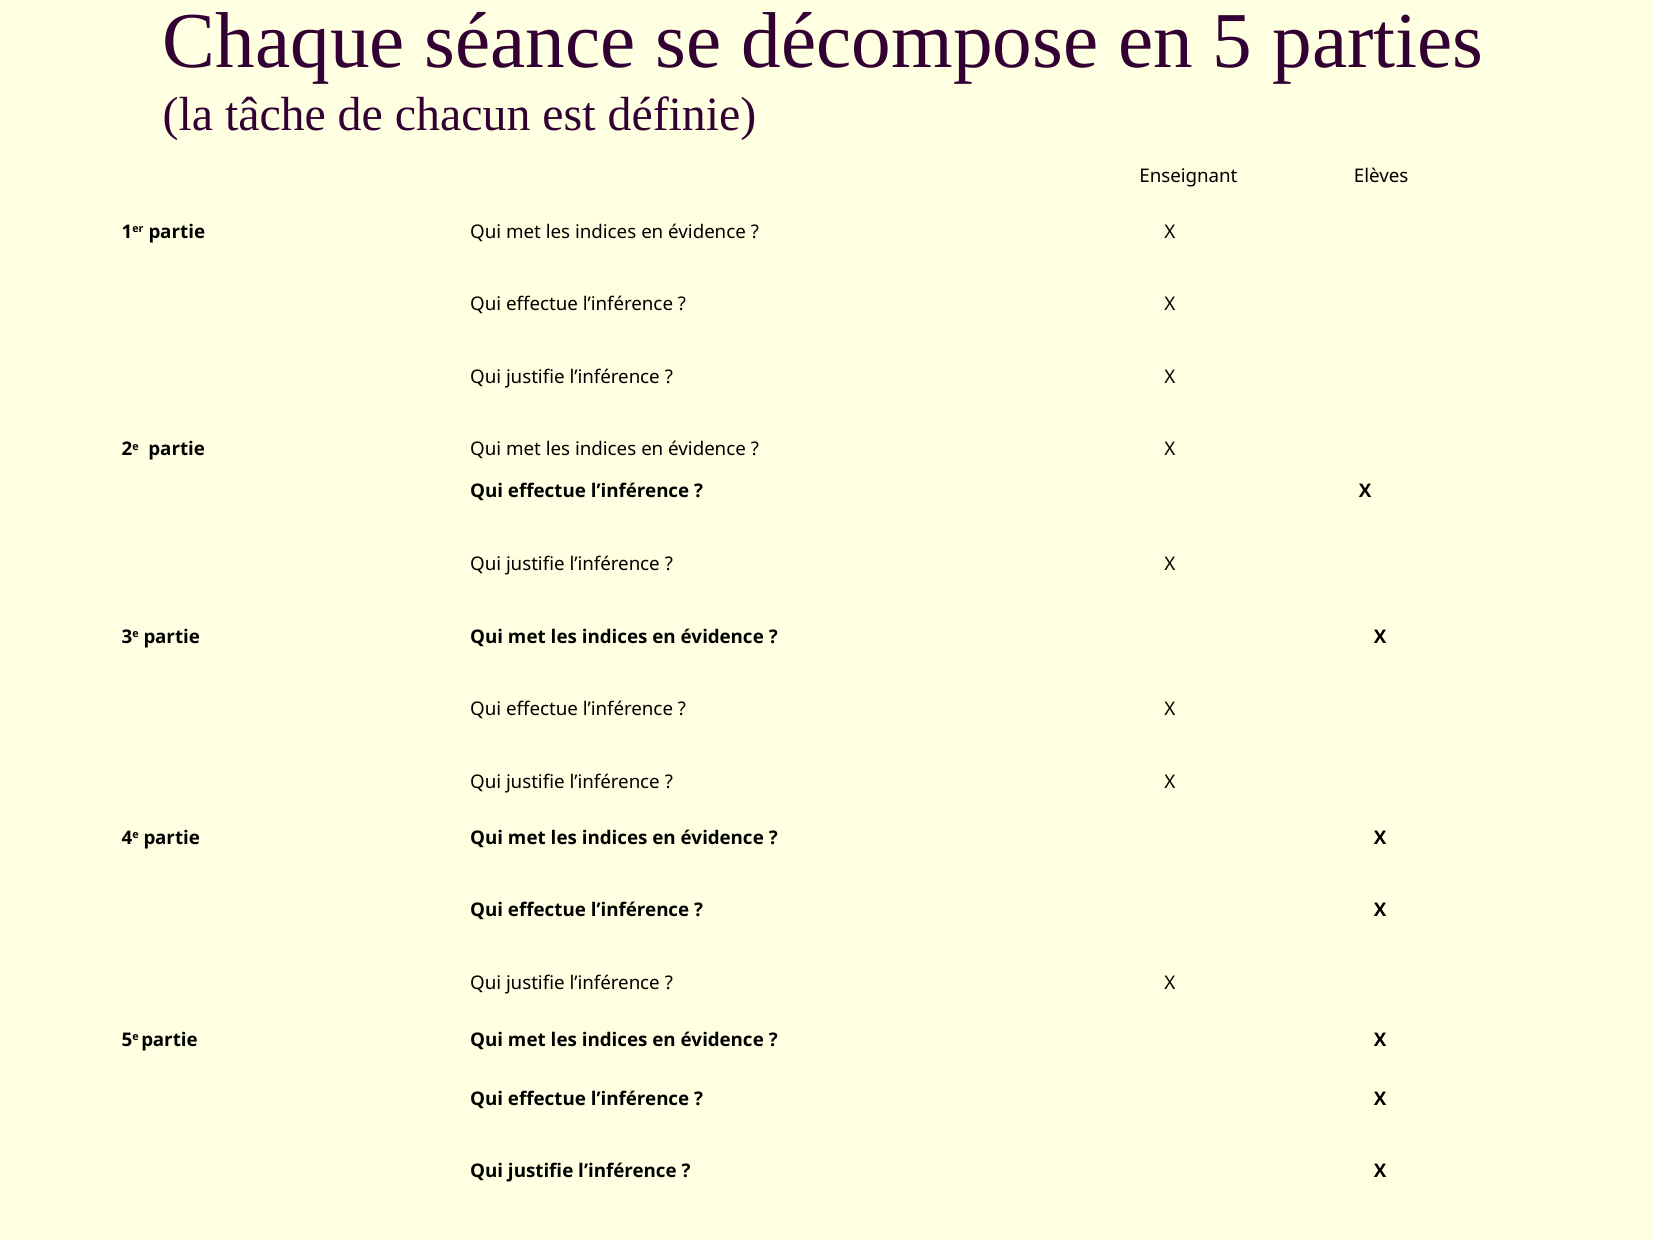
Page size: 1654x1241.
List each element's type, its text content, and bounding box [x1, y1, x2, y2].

table_cell X [1125, 283, 1339, 356]
table_cell X [1125, 962, 1339, 1019]
table_cell [1339, 210, 1500, 283]
table_cell [1339, 428, 1500, 470]
table_header [107, 154, 455, 210]
table_cell X [1125, 428, 1339, 470]
table_cell Qui met les indices en évidence ? [455, 428, 1125, 470]
table_cell Qui effectue l’inférence ? [455, 688, 1125, 761]
table_cell Qui justifie l’inférence ? [455, 543, 1125, 615]
table_cell Qui met les indices en évidence ? [455, 1019, 1125, 1078]
table_cell Qui effectue l’inférence ? [455, 283, 1125, 356]
table_cell X [1339, 1019, 1500, 1078]
table_cell [1339, 356, 1500, 428]
table_cell [1125, 1150, 1339, 1223]
table_cell X [1125, 761, 1339, 817]
table_cell Qui justifie l’inférence ? [455, 356, 1125, 428]
table_cell Qui met les indices en évidence ? [455, 817, 1125, 889]
table_cell X [1339, 889, 1500, 962]
table_cell [1125, 1019, 1339, 1078]
table_cell [1339, 761, 1500, 817]
table_header [455, 154, 1125, 210]
table_cell 2e partie [107, 428, 455, 615]
table_cell 4e partie [107, 817, 455, 1019]
table_header Enseignant [1125, 154, 1339, 210]
table_cell [1339, 688, 1500, 761]
table_cell Qui met les indices en évidence ? [455, 615, 1125, 688]
table_cell [1125, 1078, 1339, 1150]
table_cell X [1339, 1078, 1500, 1150]
table_cell Qui justifie l’inférence ? [455, 962, 1125, 1019]
table_cell 5e partie [107, 1019, 455, 1223]
table_cell 3e partie [107, 615, 455, 817]
table_cell Qui effectue l’inférence ? [455, 889, 1125, 962]
table_cell X [1339, 470, 1500, 543]
table_cell [1125, 470, 1339, 543]
table_cell [1125, 817, 1339, 889]
table_cell [1125, 615, 1339, 688]
table_cell X [1339, 1150, 1500, 1223]
table_cell Qui met les indices en évidence ? [455, 210, 1125, 283]
table_cell X [1339, 817, 1500, 889]
title Chaque séance se décompose en 5 parties (la tâche de chacun est définie) [147, 0, 1554, 178]
table_cell Qui justifie l’inférence ? [455, 1150, 1125, 1223]
table_cell [1339, 962, 1500, 1019]
table_cell X [1339, 615, 1500, 688]
table_cell X [1125, 210, 1339, 283]
table_cell [1339, 543, 1500, 615]
table_cell [1125, 889, 1339, 962]
table_cell X [1125, 688, 1339, 761]
table_header Elèves [1339, 154, 1500, 210]
table_cell 1er partie [107, 210, 455, 428]
table_cell [1339, 283, 1500, 356]
table_cell X [1125, 543, 1339, 615]
table_cell Qui justifie l’inférence ? [455, 761, 1125, 817]
table_cell Qui effectue l’inférence ? [455, 470, 1125, 543]
table_cell Qui effectue l’inférence ? [455, 1078, 1125, 1150]
table_cell X [1125, 356, 1339, 428]
